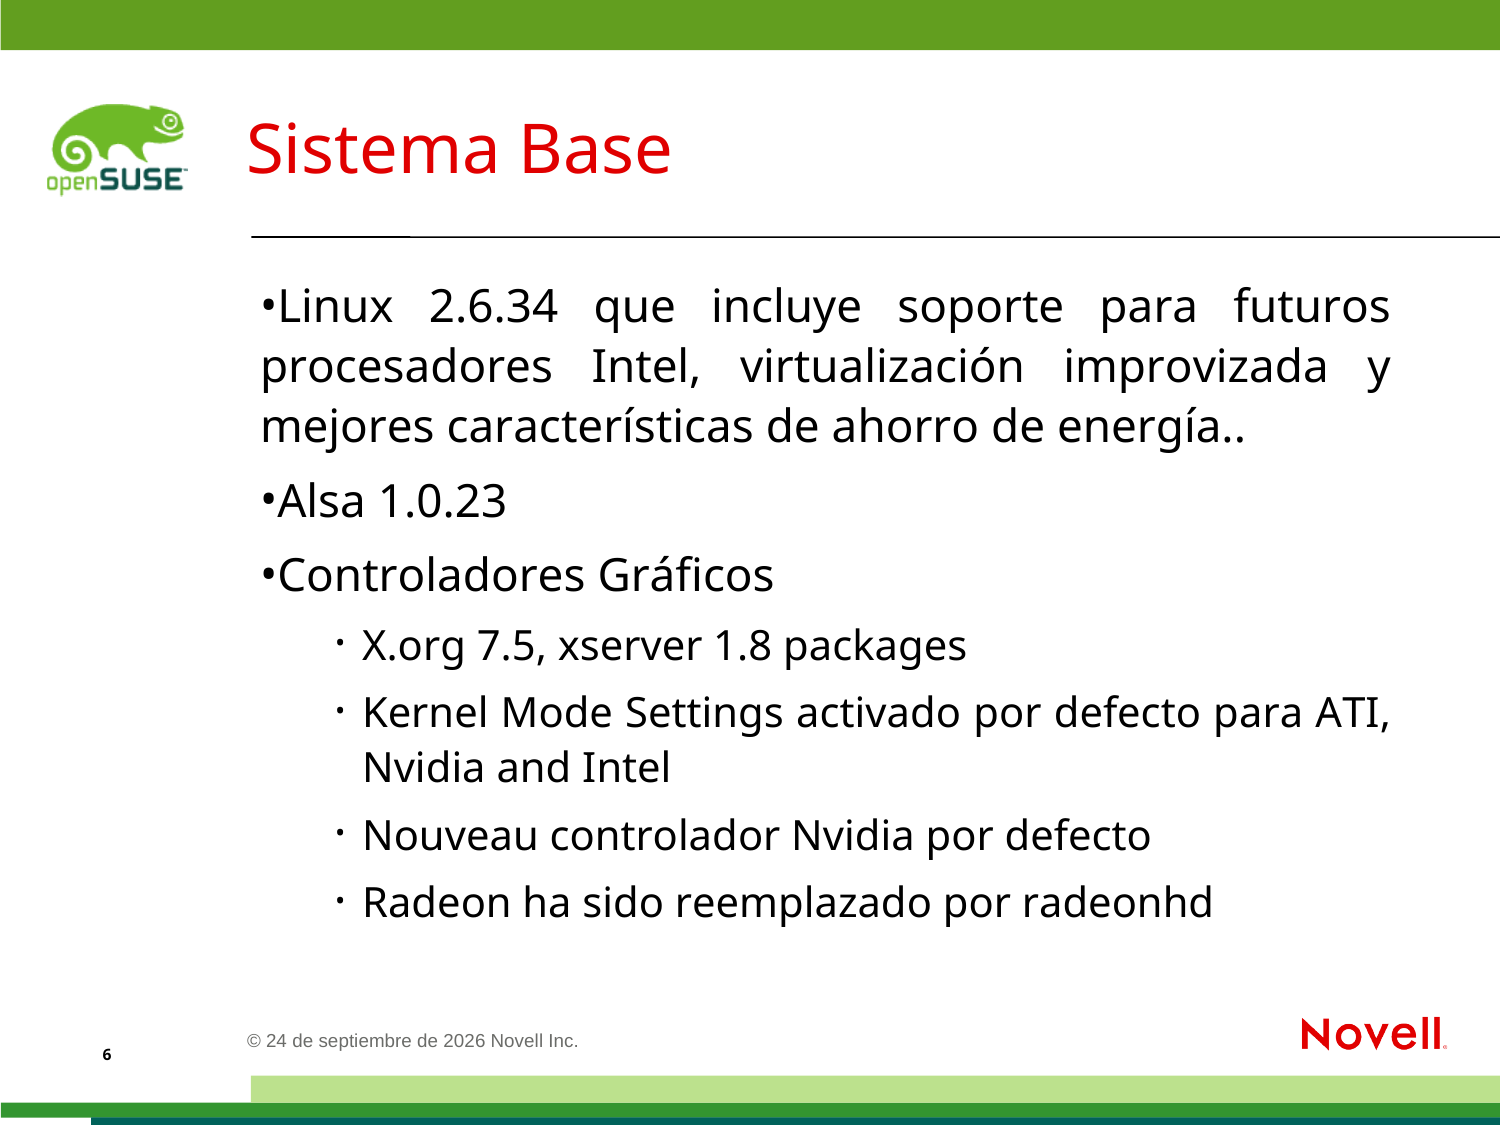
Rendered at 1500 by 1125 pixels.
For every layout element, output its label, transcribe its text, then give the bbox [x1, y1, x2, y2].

list Linux 2.6.34 que incluye soporte para futuros procesadores Intel, virtualización improvizada y mejores características de ahorro de energía.. Alsa 1.0.23 Controladores Gráficos X.org 7.5, xserver 1.8 packages Kernel Mode Settings activado por defecto para ATI, Nvidia and Intel Nouveau controlador Nvidia por defecto Radeon ha sido reemplazado por radeonhd [245, 267, 1458, 1125]
title Sistema Base [246, 60, 1409, 239]
picture [47, 104, 188, 197]
